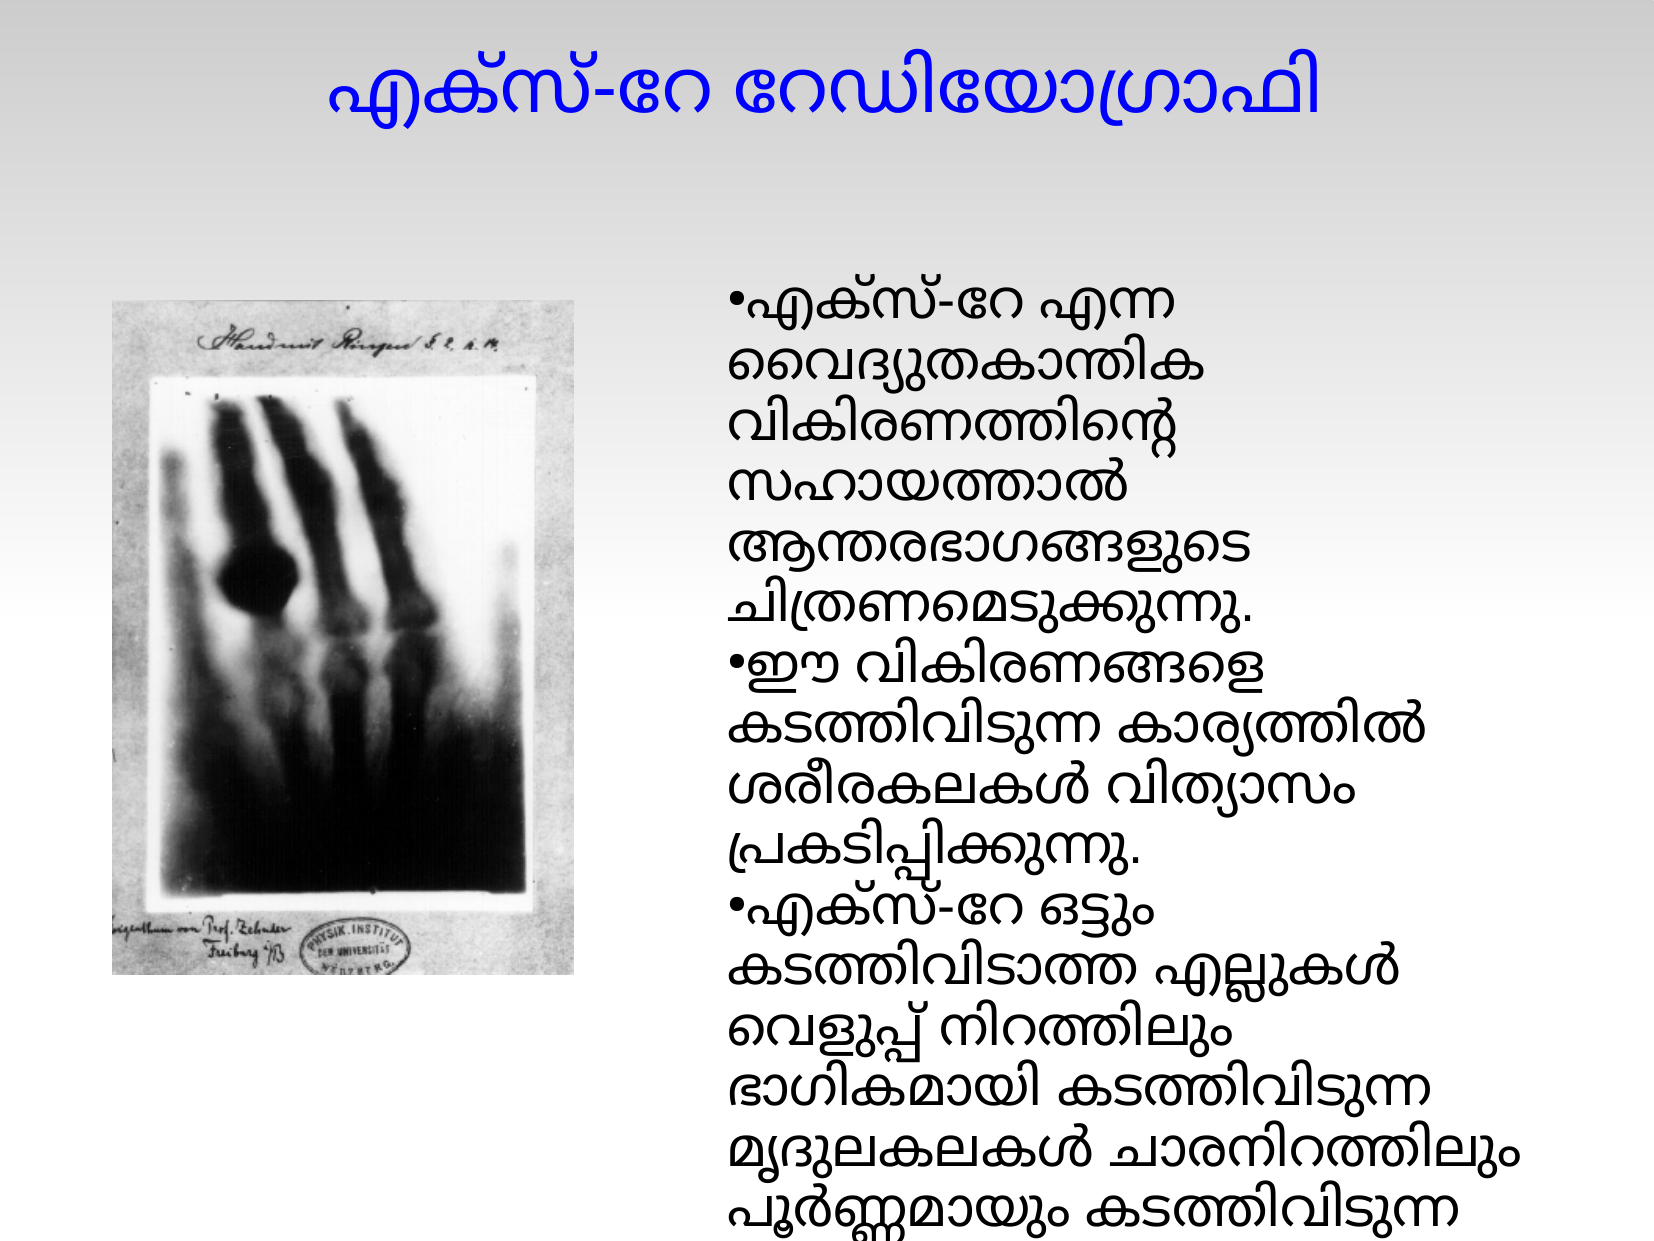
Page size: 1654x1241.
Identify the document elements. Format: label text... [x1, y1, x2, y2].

picture [112, 300, 574, 976]
text_box എക്സ്-റേ റേഡിയോഗ്രാഫി [112, 37, 1538, 137]
text_box എക്സ്-റേ എന്ന വൈദ്യുതകാന്തിക വികിരണത്തിന്റെ സഹായത്താല്‍ ആന്തരഭാഗങ്ങളുടെ ചിത്രണമെടുക്കുന്നു. ഈ വികിരണങ്ങളെ കടത്തിവിടുന്ന കാര്യത്തില്‍ ശരീരകലകള്‍ വിത്യാസം പ്രകടിപ്പിക്കുന്നു. എക്സ്-റേ ഒട്ടും കടത്തിവിടാത്ത എല്ലുകള്‍ വെളുപ്പ് നിറത്തിലും ഭാഗികമായി കടത്തിവിടുന്ന മൃദുലകലകള്‍ ചാരനിറത്തിലും പൂര്‍ണ്ണമായും കടത്തിവിടുന്ന ശ്വാസകോശങ്ങള്‍ കറുപ്പ് നിറത്തിലും കാണപ്പെടുന്നു. [712, 262, 1538, 1065]
